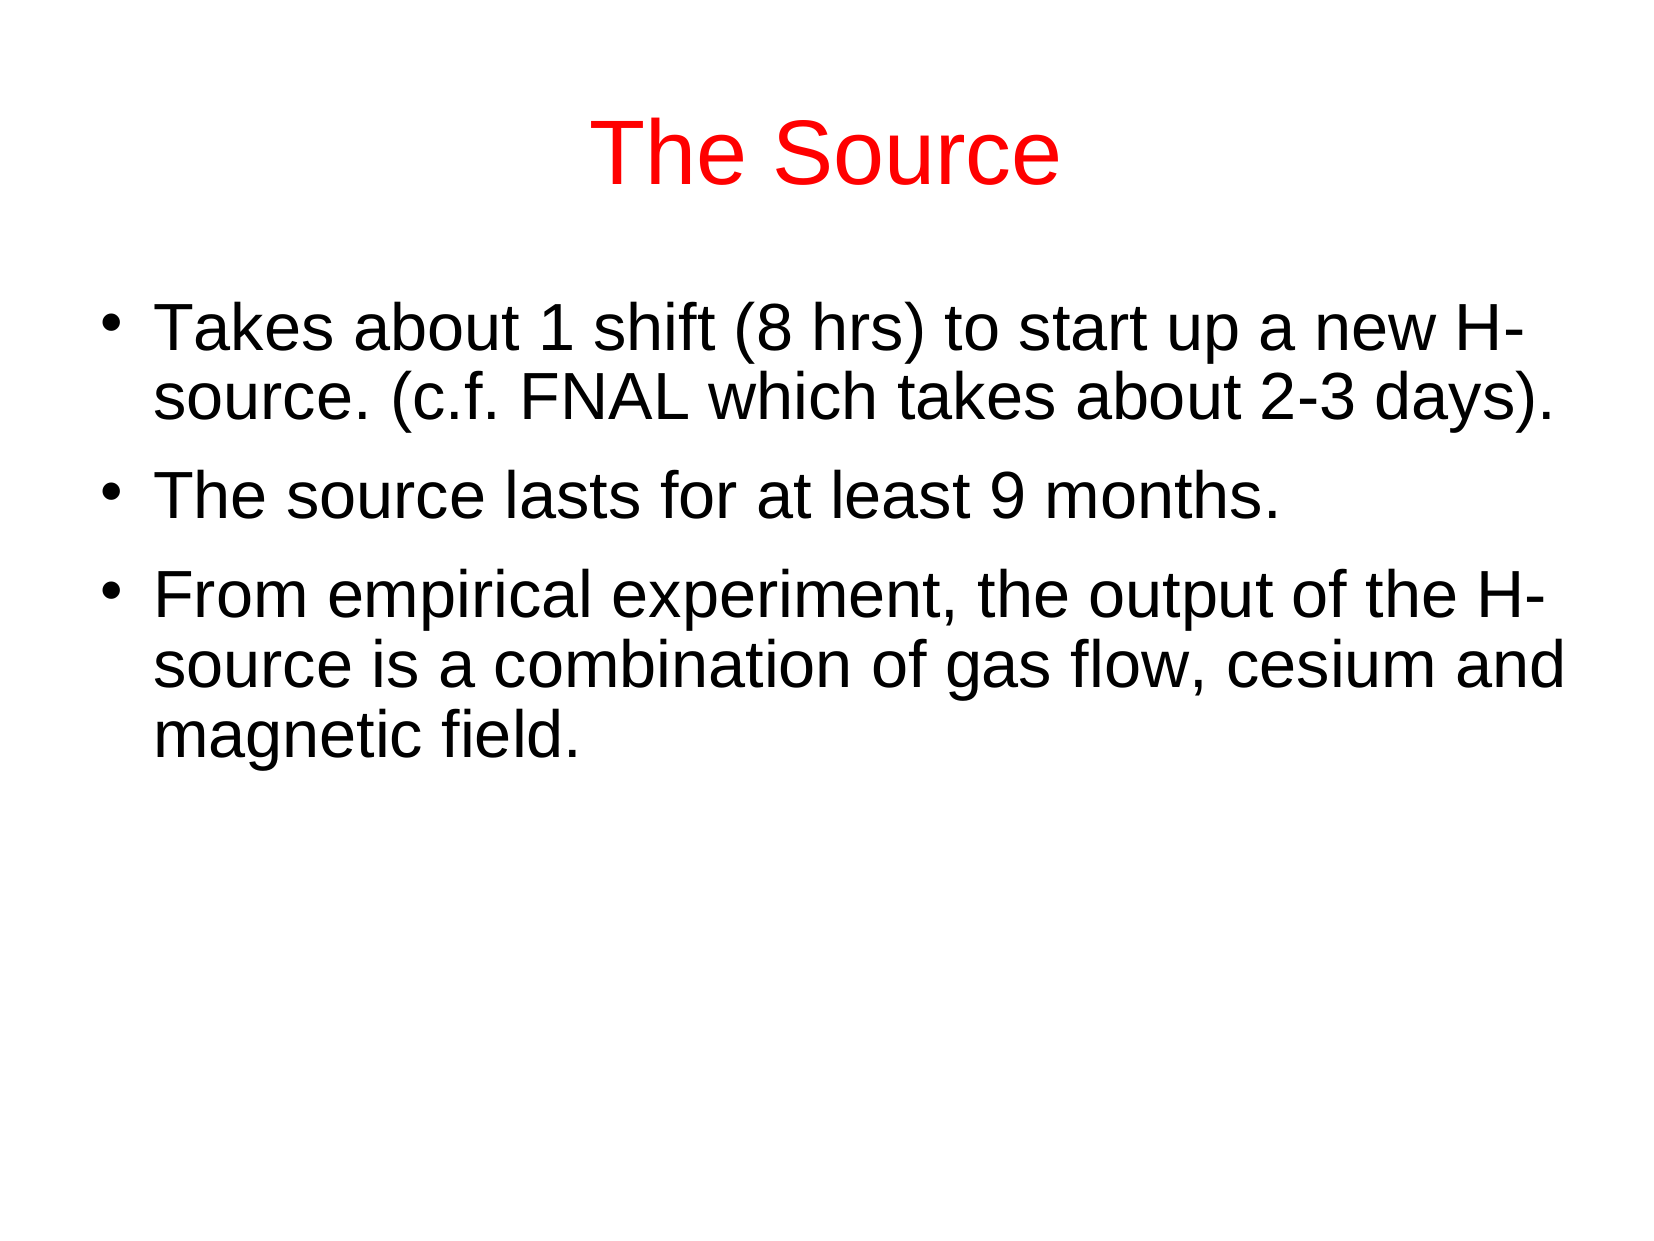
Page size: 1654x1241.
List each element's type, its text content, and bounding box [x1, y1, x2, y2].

title The Source [82, 49, 1571, 257]
list Takes about 1 shift (8 hrs) to start up a new H- source. (c.f. FNAL which takes about 2-3 days). The source lasts for at least 9 months. From empirical experiment, the output of the H- source is a combination of gas flow, cesium and magnetic field. [82, 290, 1571, 1094]
